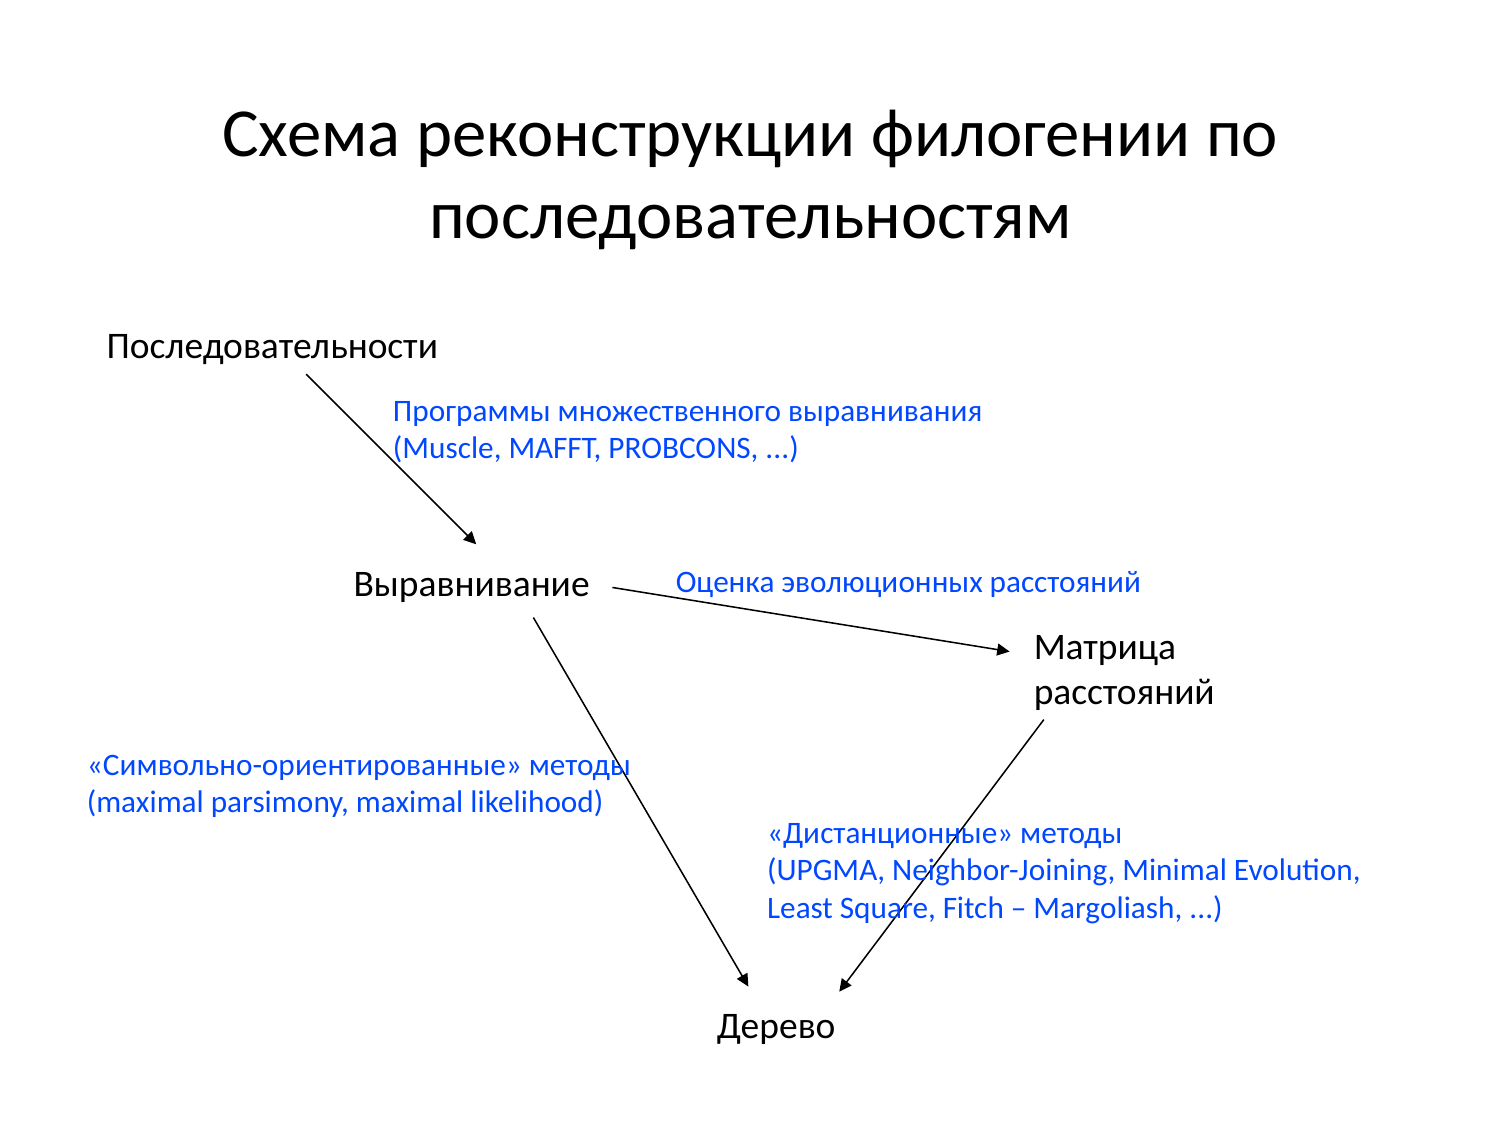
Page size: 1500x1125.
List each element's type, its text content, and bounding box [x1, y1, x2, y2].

text_box Последовательности [93, 311, 502, 368]
text_box Дерево [703, 991, 874, 1048]
text_box Оценка эволюционных расстояний [662, 552, 1338, 600]
text_box «Символьно-ориентированные» методы (maximal parsimony, maximal likelihood) [73, 735, 749, 817]
text_box «Дистанционные» методы (UPGMA, Neighbor-Joining, Minimal Evolution, Least Square, Fitch – Margoliash, ...) [753, 803, 1429, 919]
text_box Матрица расстояний [1020, 612, 1259, 711]
title Схема реконструкции филогении по последовательностям [110, 82, 1392, 271]
text_box Программы множественного выравнивания (Muscle, MAFFT, PROBCONS, ...) [379, 381, 1055, 462]
text_box Выравнивание [340, 549, 647, 606]
